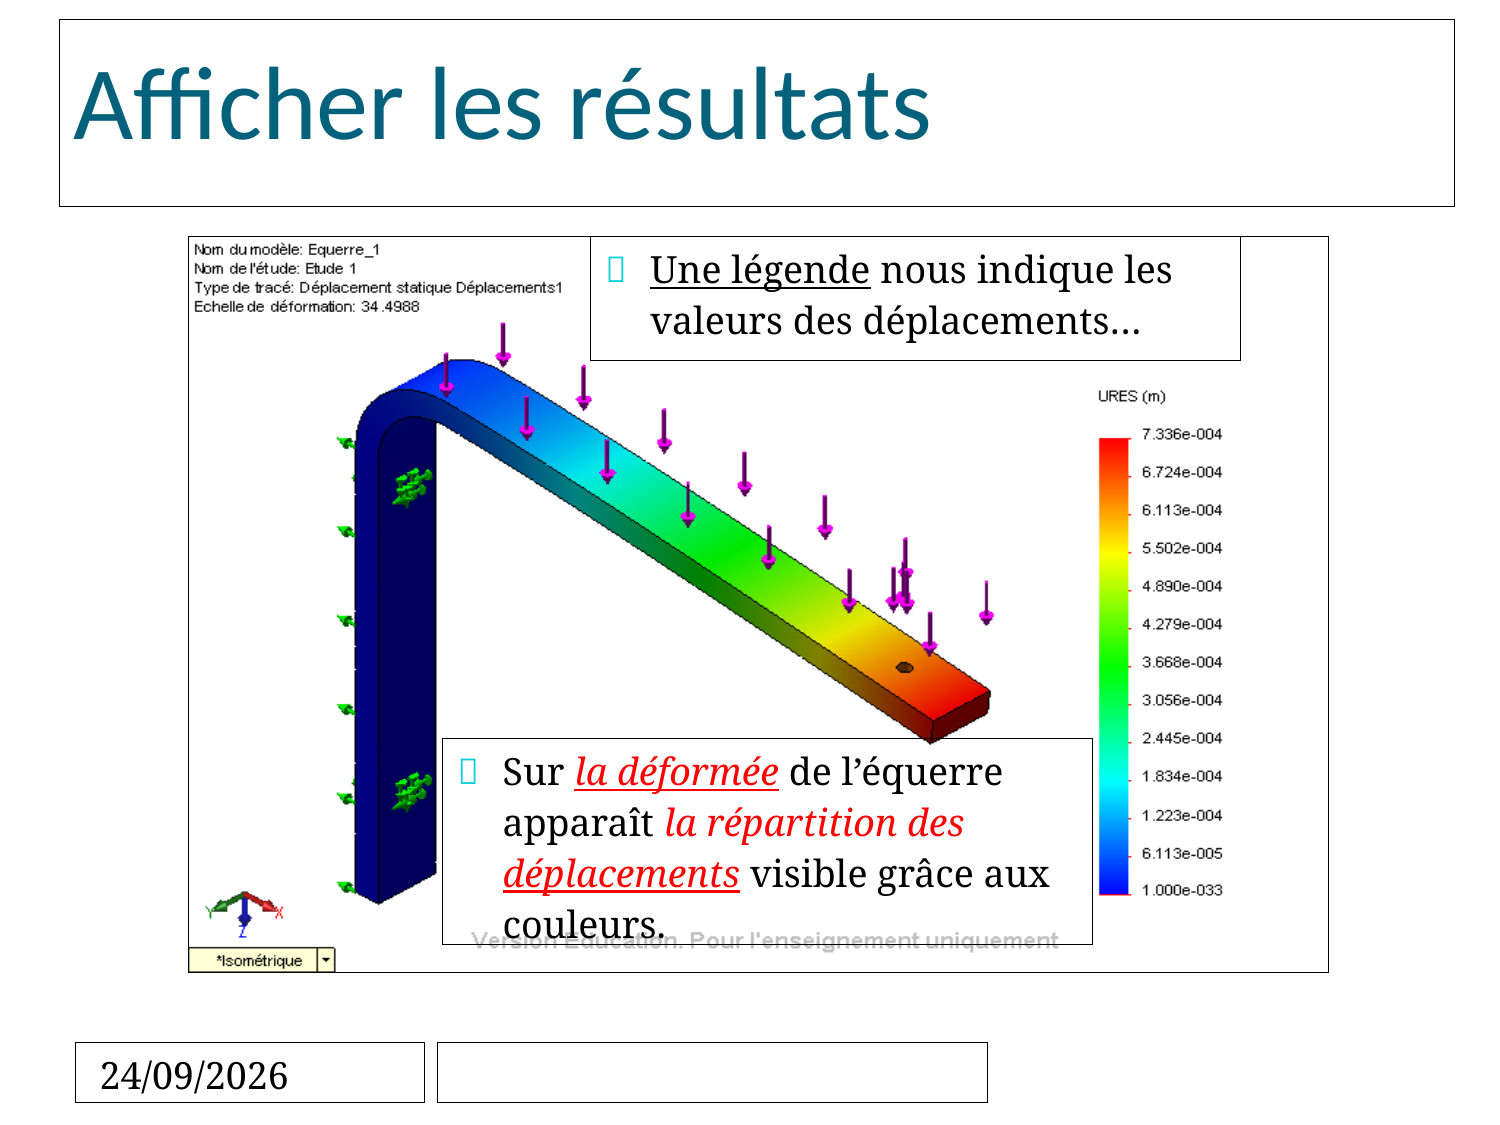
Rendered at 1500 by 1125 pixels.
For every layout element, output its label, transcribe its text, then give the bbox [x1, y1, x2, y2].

title Afficher les résultats [59, 19, 1455, 207]
picture [188, 236, 1329, 973]
list Sur la déformée de l’équerre apparaît la répartition des déplacements visible grâce aux couleurs. [442, 738, 1093, 945]
text_box Une légende nous indique les valeurs des déplacements… [590, 236, 1241, 361]
